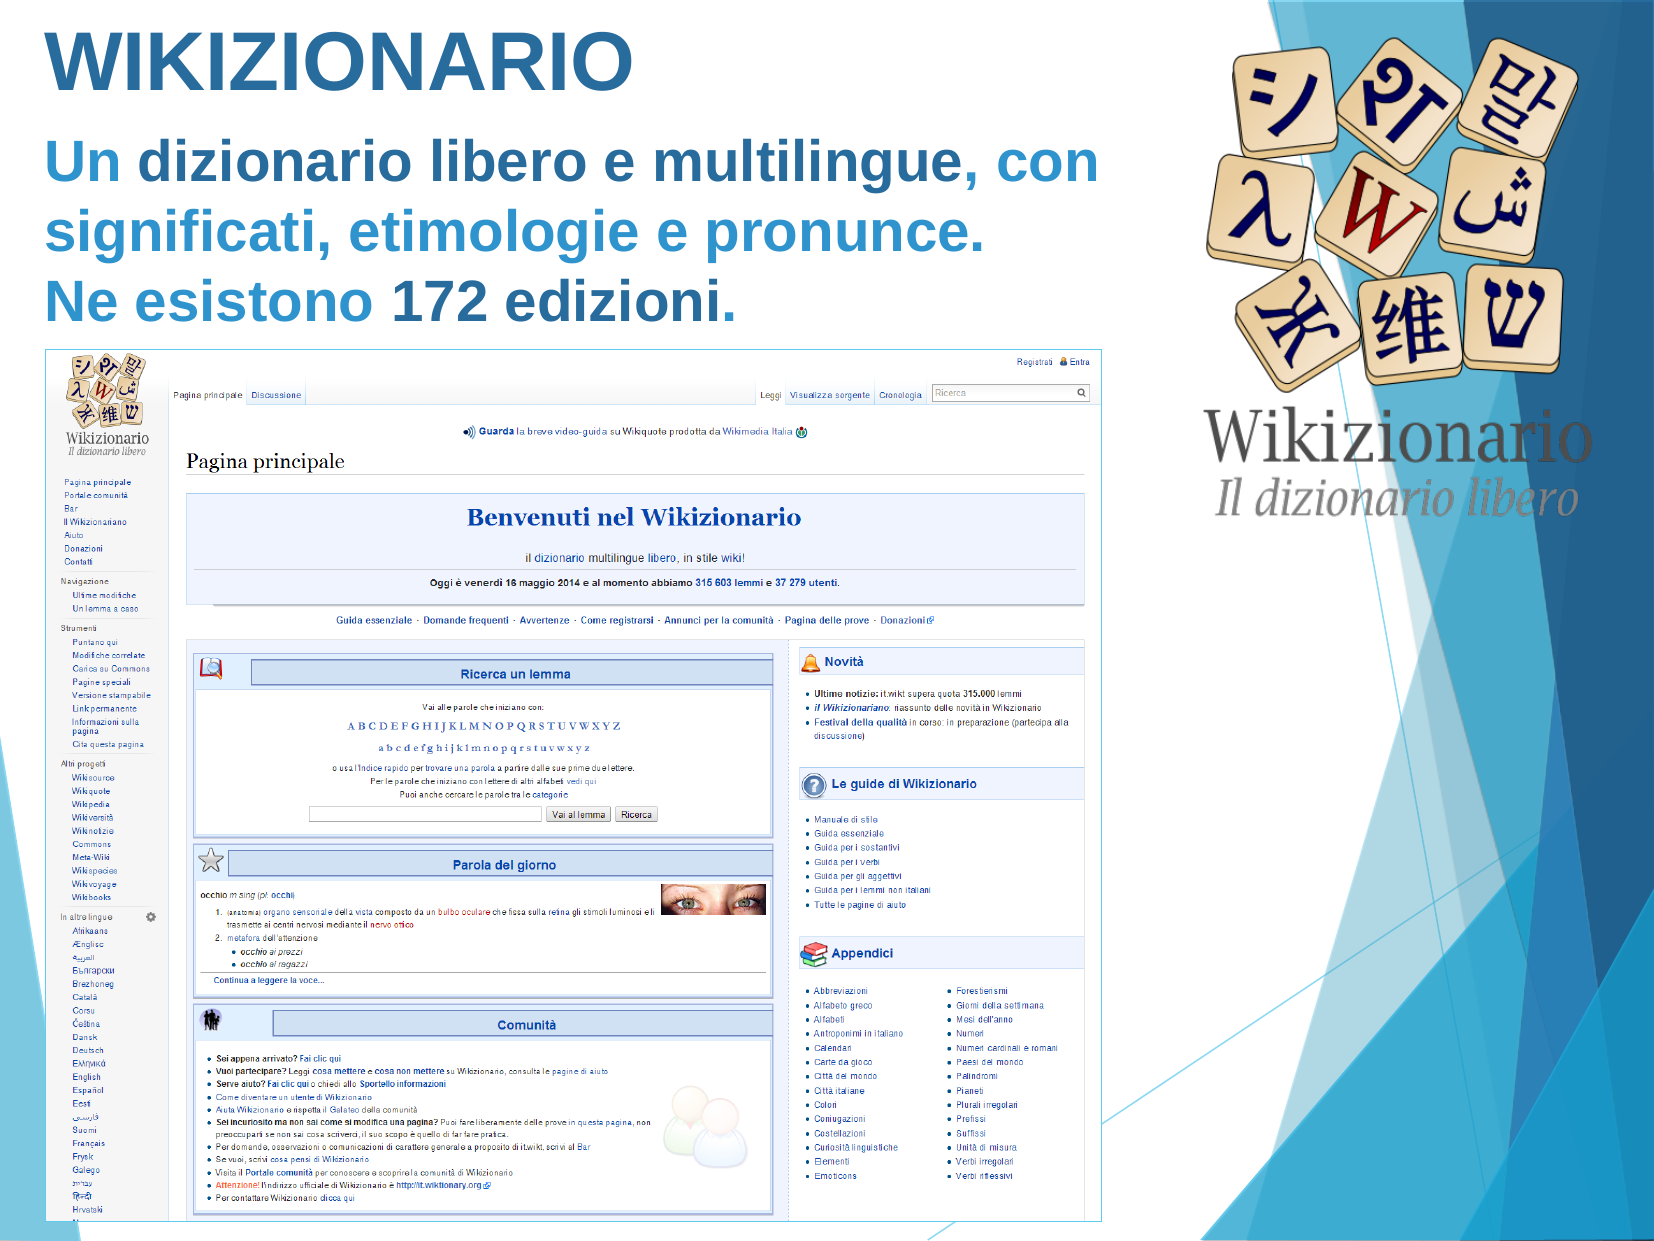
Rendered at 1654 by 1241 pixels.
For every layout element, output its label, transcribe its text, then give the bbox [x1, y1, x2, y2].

picture [45, 349, 1102, 1222]
picture [1186, 29, 1606, 539]
text_box WIKIZIONARIO [29, 0, 1309, 115]
text_box Un dizionario libero e multilingue, con significati, etimologie e pronunce. Ne esistono 172 edizioni. [29, 116, 1186, 341]
